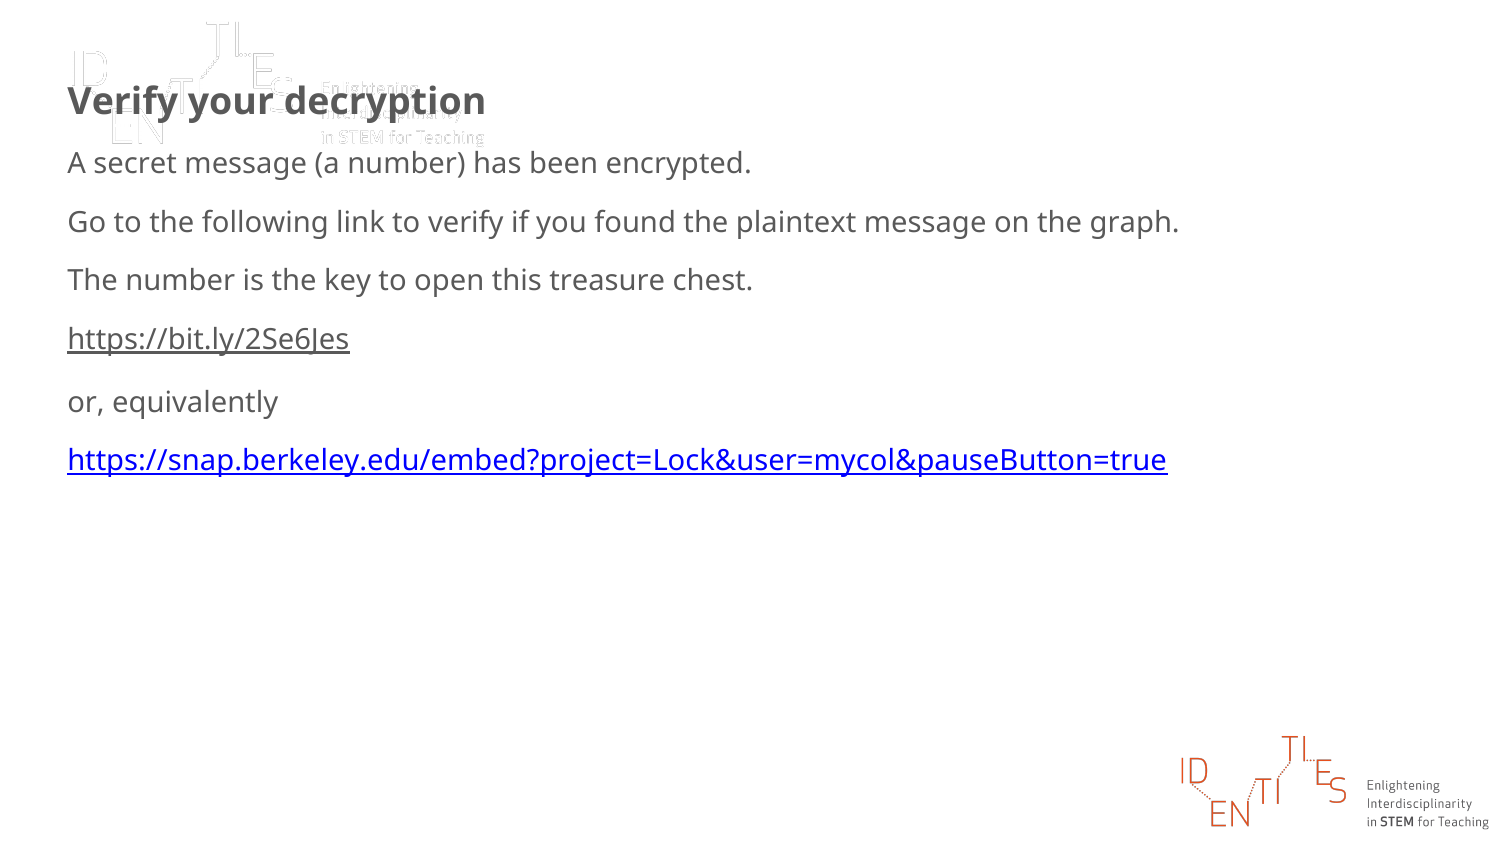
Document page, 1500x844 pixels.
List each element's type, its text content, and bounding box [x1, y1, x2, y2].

picture [71, 18, 485, 65]
text_box Verify your decryption A secret message (a number) has been encrypted. Go to the following link to verify if you found the plaintext message on the graph. The number is the key to open this treasure chest. https://bit.ly/2Se6Jes or, equivalently https://snap.berkeley.edu/embed?project=Lock&user=mycol&pauseButton=true [52, 65, 1448, 699]
picture [1181, 733, 1489, 832]
